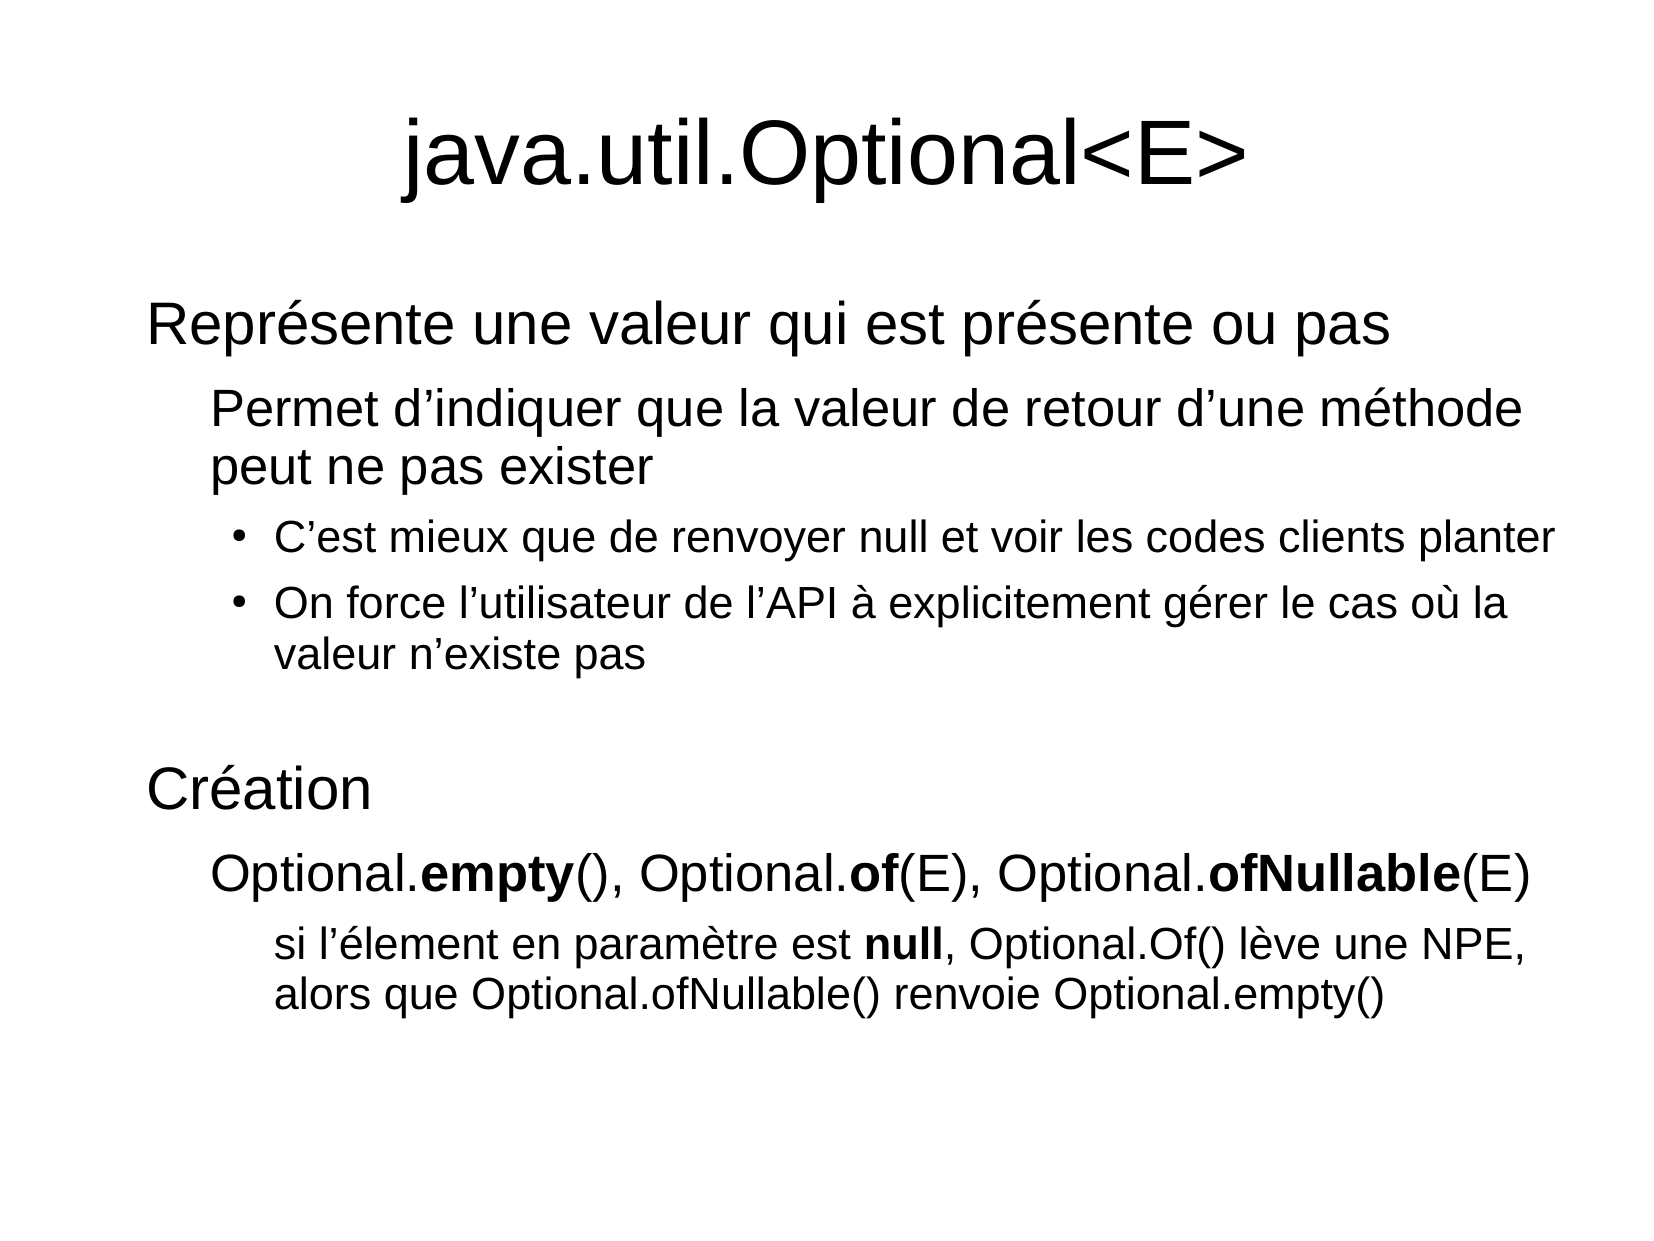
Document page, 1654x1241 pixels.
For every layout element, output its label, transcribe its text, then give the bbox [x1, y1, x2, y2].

list Représente une valeur qui est présente ou pas Permet d’indiquer que la valeur de retour d’une méthode peut ne pas exister C’est mieux que de renvoyer null et voir les codes clients planter On force l’utilisateur de l’API à explicitement gérer le cas où la valeur n’existe pas Création Optional.empty(), Optional.of(E), Optional.ofNullable(E) si l’élement en paramètre est null, Optional.Of() lève une NPE, alors que Optional.ofNullable() renvoie Optional.empty() [82, 290, 1571, 1096]
title java.util.Optional<E> [82, 49, 1571, 257]
